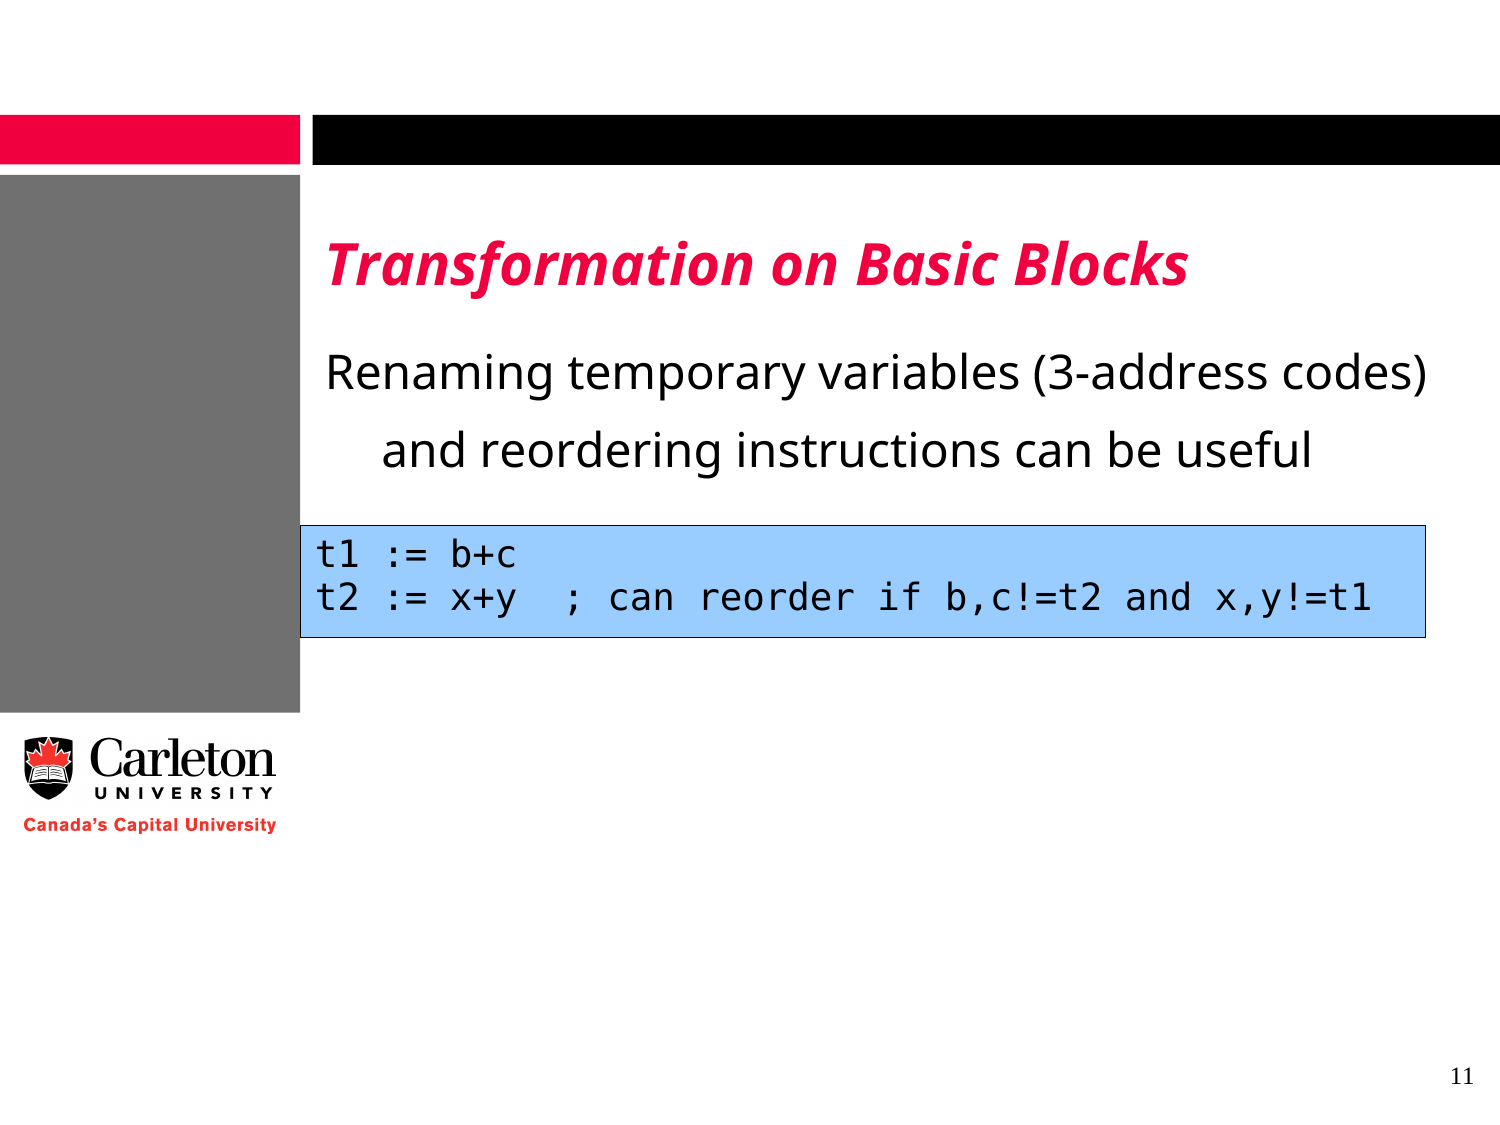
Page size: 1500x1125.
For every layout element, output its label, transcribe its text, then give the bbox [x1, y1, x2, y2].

list Renaming temporary variables (3-address codes) and reordering instructions can be useful [324, 324, 1450, 1036]
picture [24, 737, 276, 834]
title Transformation on Basic Blocks [324, 194, 1450, 324]
text_box t1 := b+c t2 := x+y ; can reorder if b,c!=t2 and x,y!=t1 [300, 525, 1426, 638]
